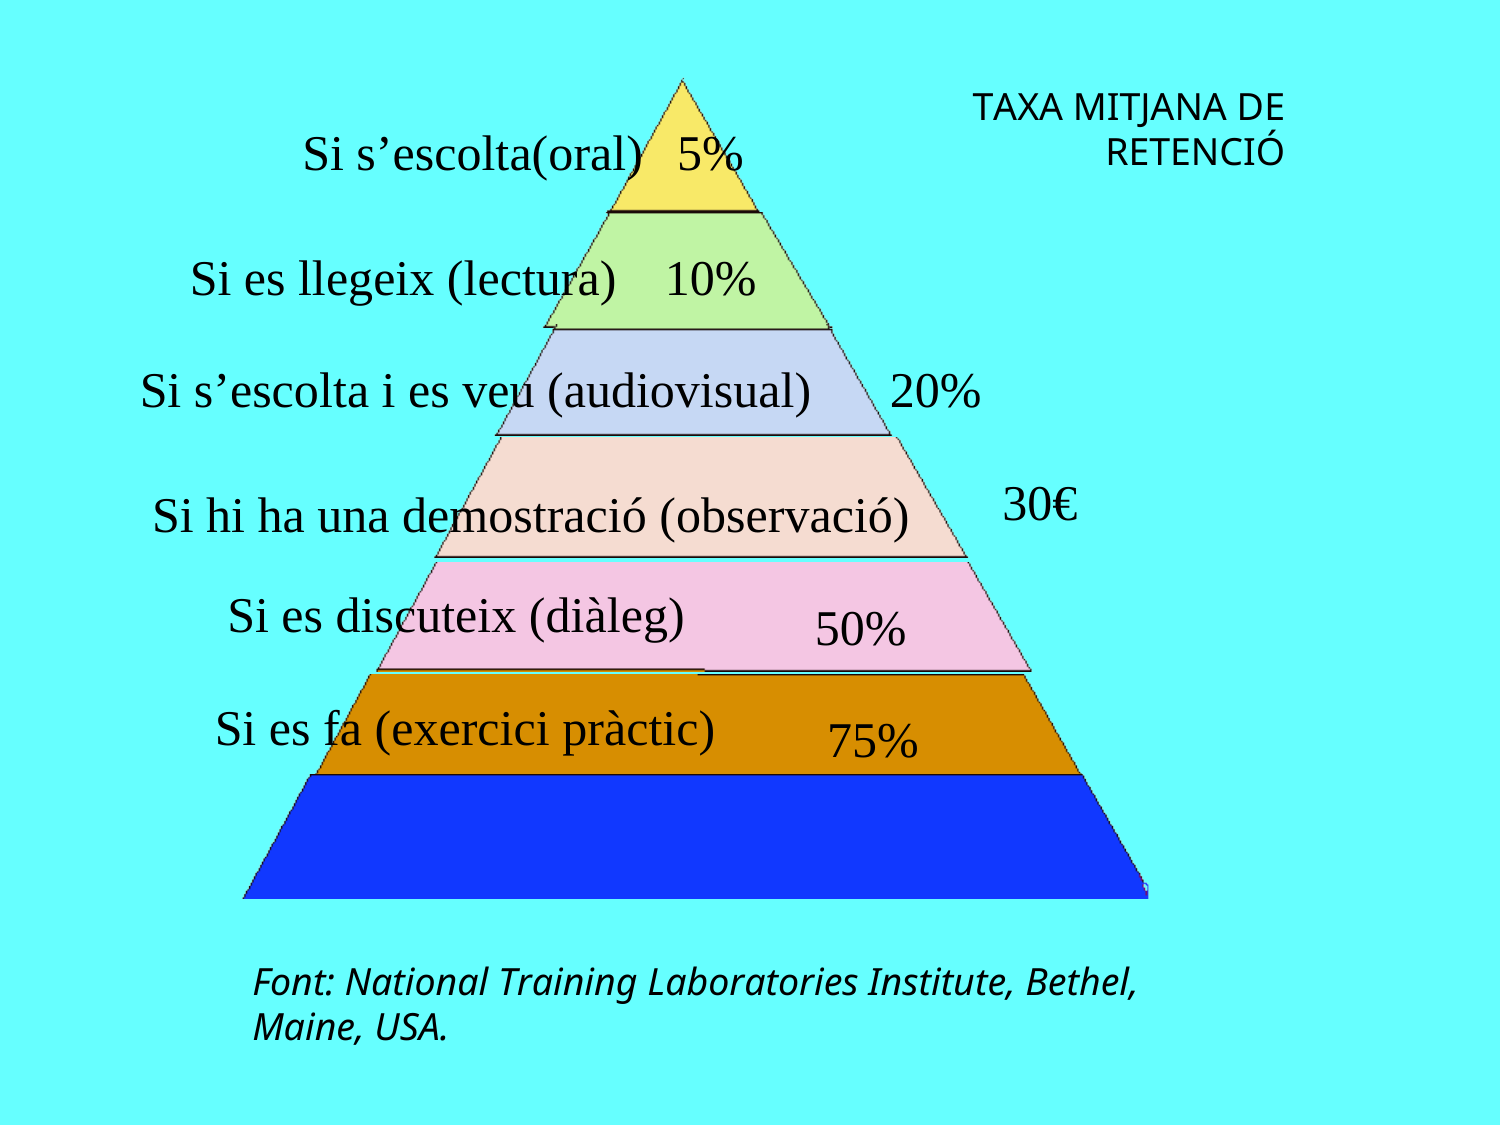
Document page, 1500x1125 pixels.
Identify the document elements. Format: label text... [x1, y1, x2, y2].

picture [487, 188, 971, 349]
text_box 10% [650, 237, 788, 313]
text_box Si es fa (exercici pràctic) [200, 687, 938, 763]
text_box Si s’escolta i es veu (audiovisual) [125, 349, 875, 426]
picture [450, 426, 971, 436]
text_box Si es llegeix (lectura) [174, 237, 638, 349]
text_box Si es discuteix (diàleg) [212, 574, 963, 651]
picture [575, 62, 789, 112]
text_box 30€ [987, 462, 1113, 538]
text_box 75% [812, 699, 938, 776]
text_box 5% [662, 112, 801, 188]
text_box TAXA MITJANA DE RETENCIÓ [875, 74, 1301, 181]
text_box Font: National Training Laboratories Institute, Bethel, Maine, USA. [237, 949, 1238, 1056]
text_box 50% [799, 587, 963, 663]
picture [399, 437, 991, 558]
text_box Si s’escolta(oral) [287, 112, 662, 188]
picture [362, 562, 1069, 672]
text_box 20% [875, 349, 1013, 426]
picture [225, 674, 1157, 899]
text_box Si hi ha una demostració (observació) [137, 474, 938, 551]
